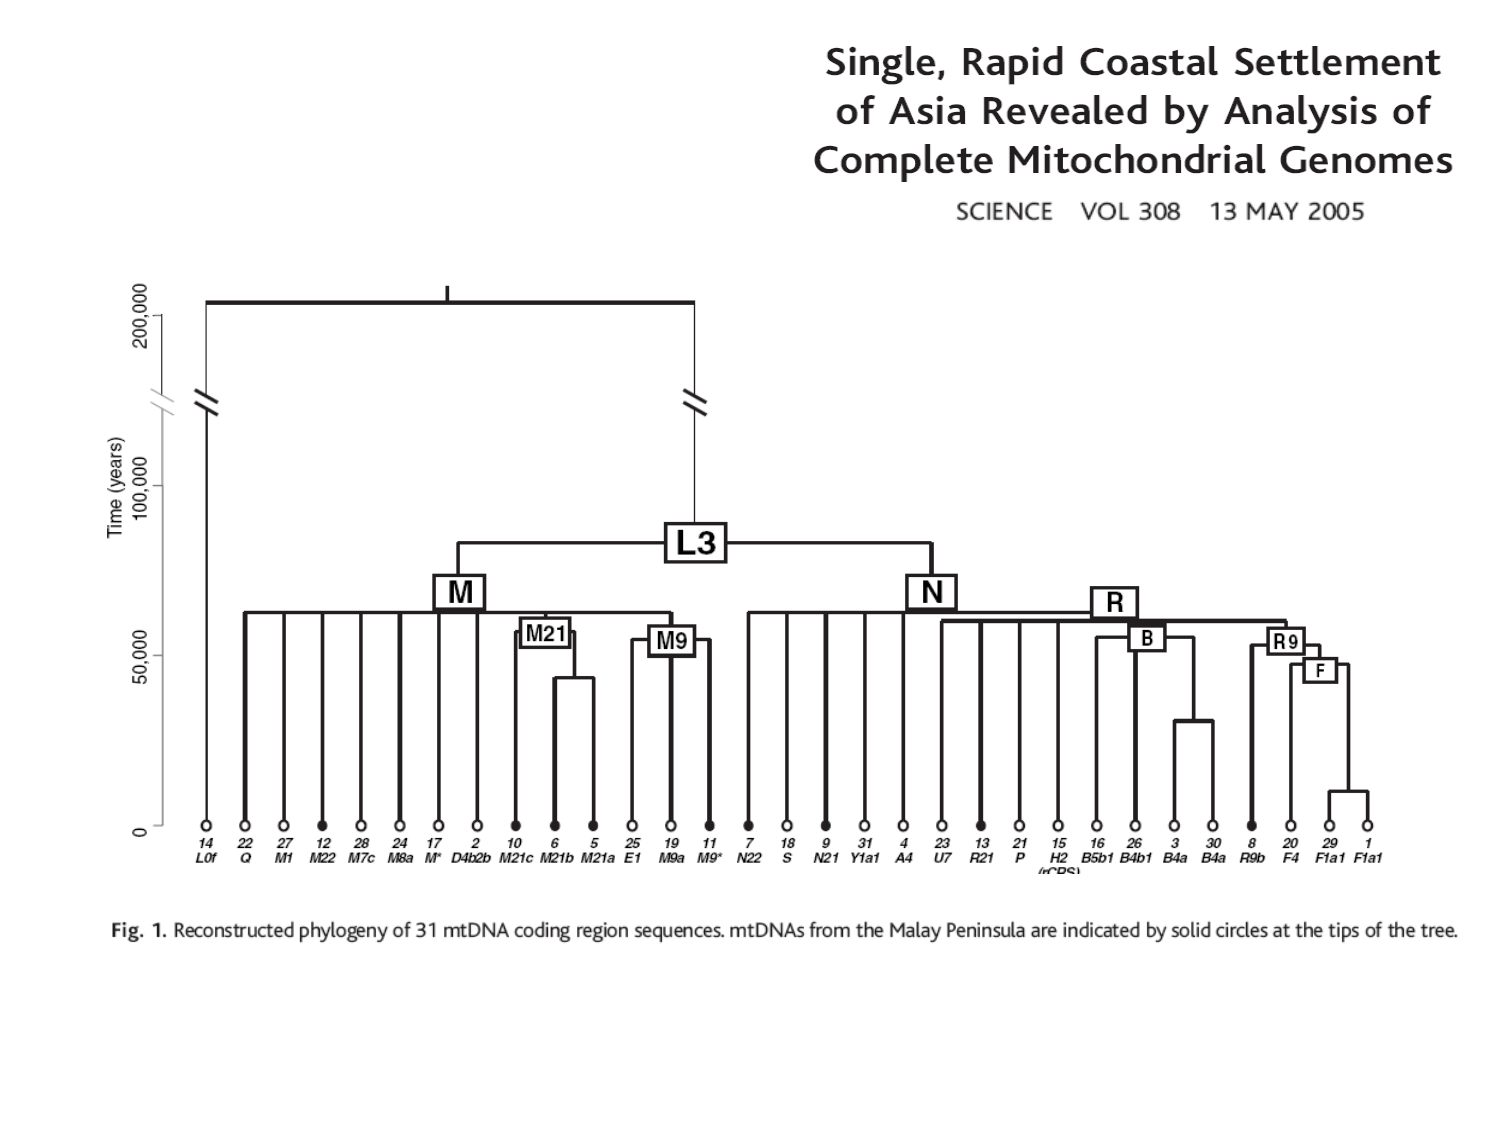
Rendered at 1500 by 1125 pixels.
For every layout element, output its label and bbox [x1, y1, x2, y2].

picture [76, 278, 1396, 874]
picture [950, 196, 1381, 226]
picture [100, 916, 1463, 950]
picture [797, 42, 1461, 182]
